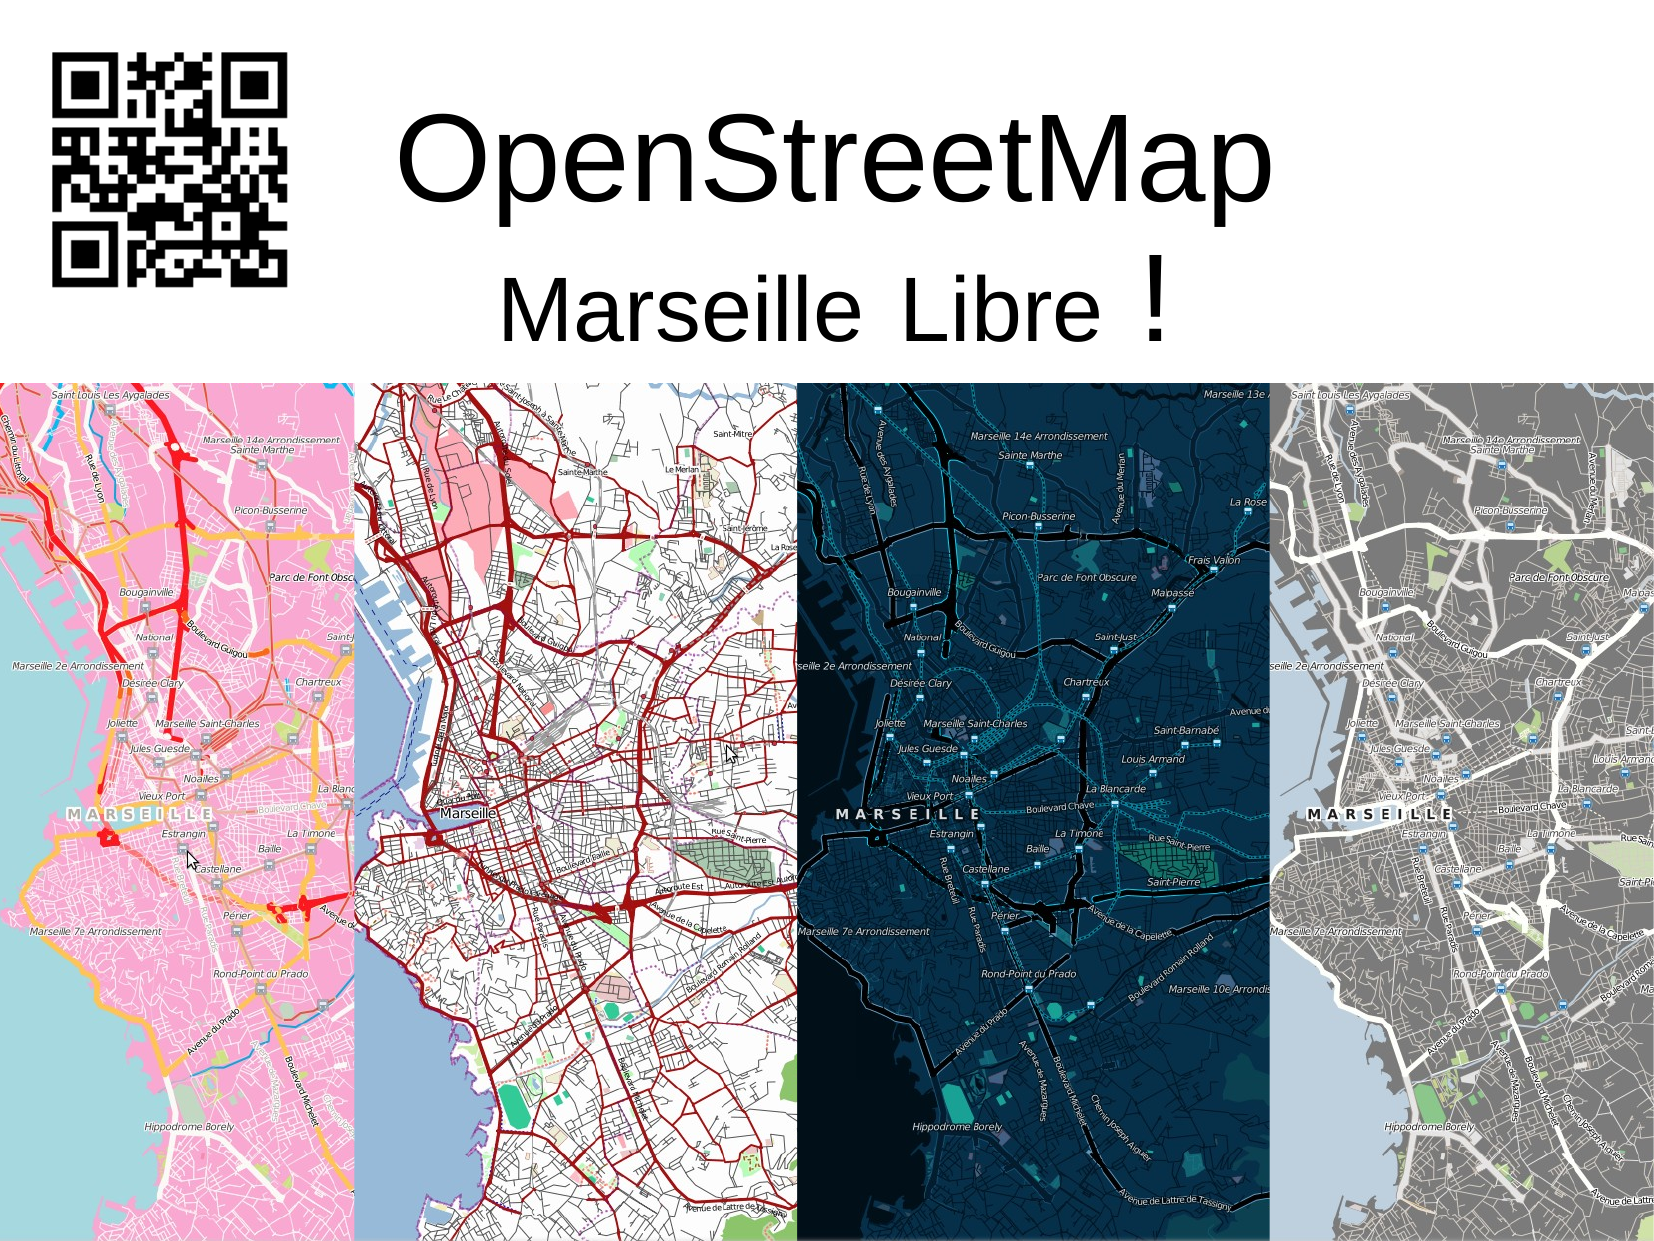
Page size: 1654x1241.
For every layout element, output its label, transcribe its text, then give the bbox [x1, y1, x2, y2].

picture [0, 383, 1654, 1241]
title OpenStreetMap Marseille Libre ! [91, 87, 1580, 368]
picture [15, 15, 325, 325]
